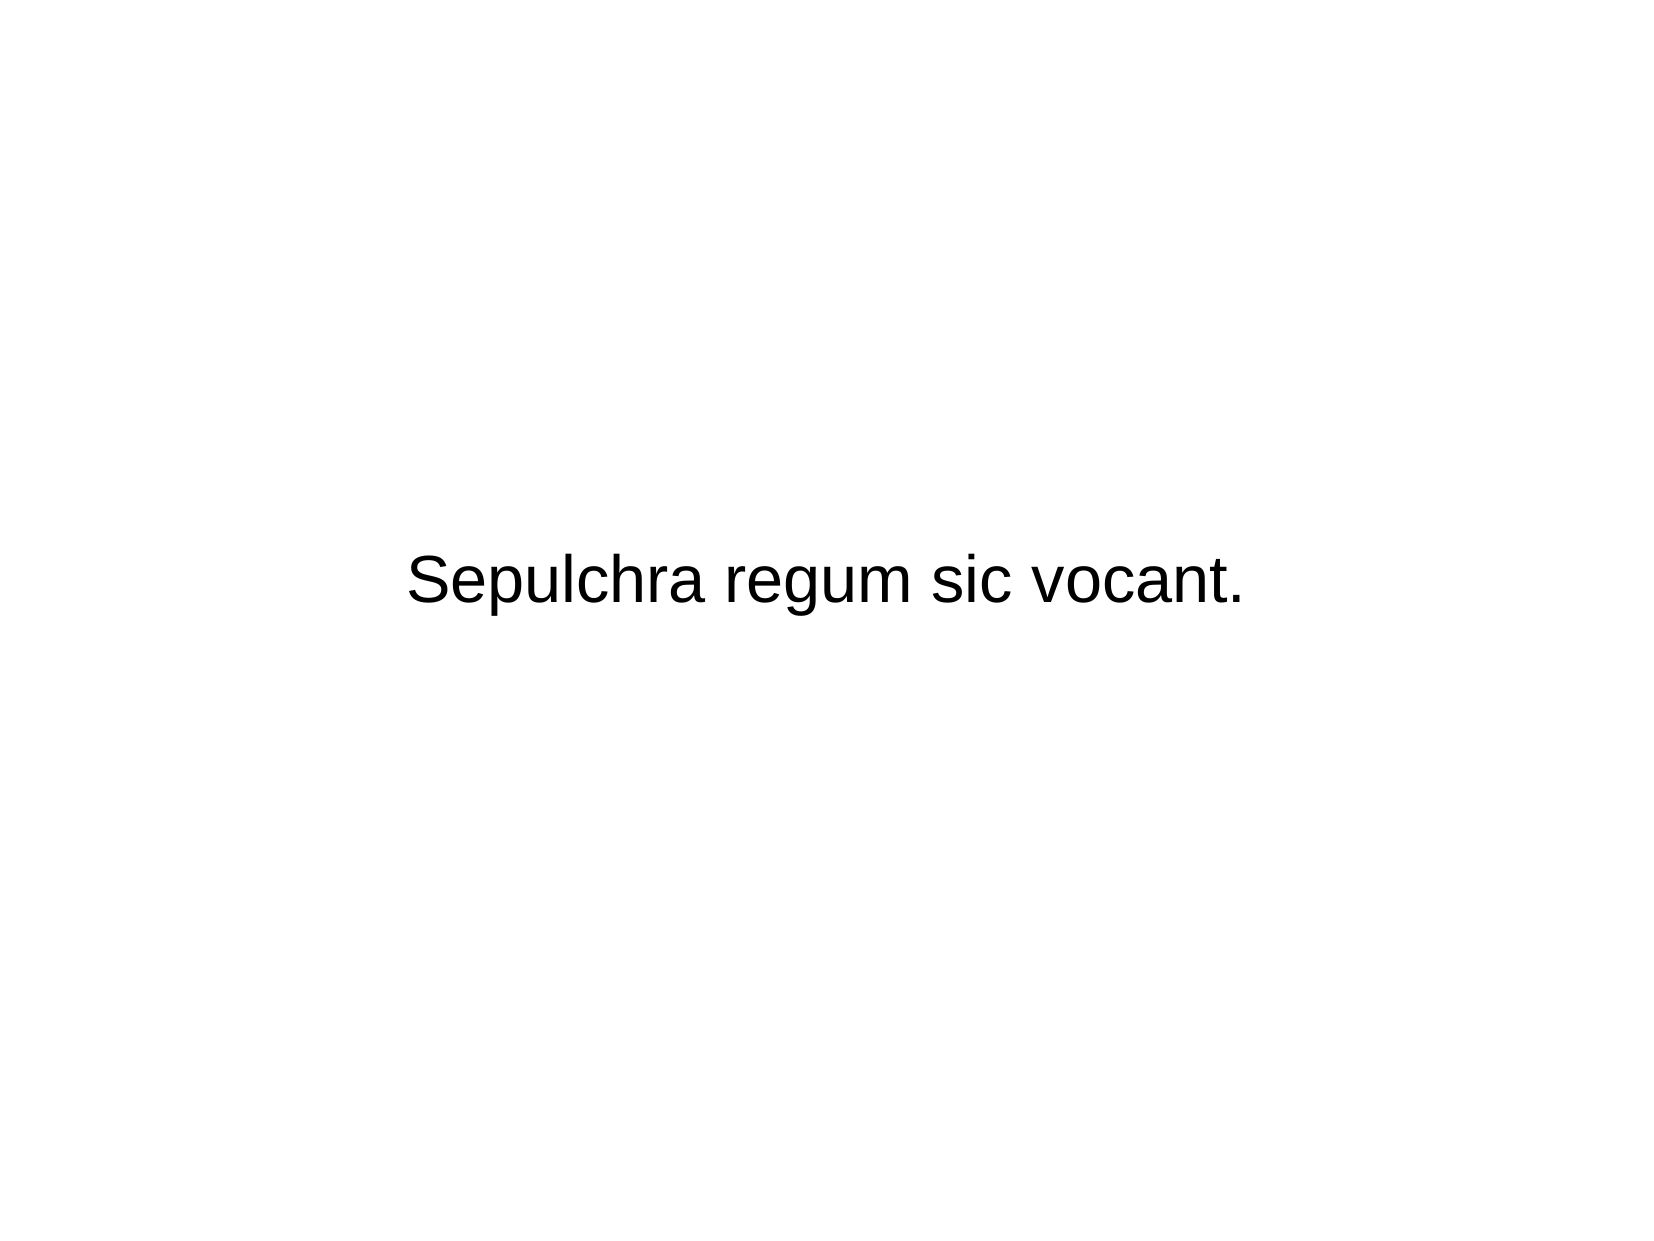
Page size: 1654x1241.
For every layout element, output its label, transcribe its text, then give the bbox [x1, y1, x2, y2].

subtitle Sepulchra regum sic vocant. [82, 49, 1571, 1109]
